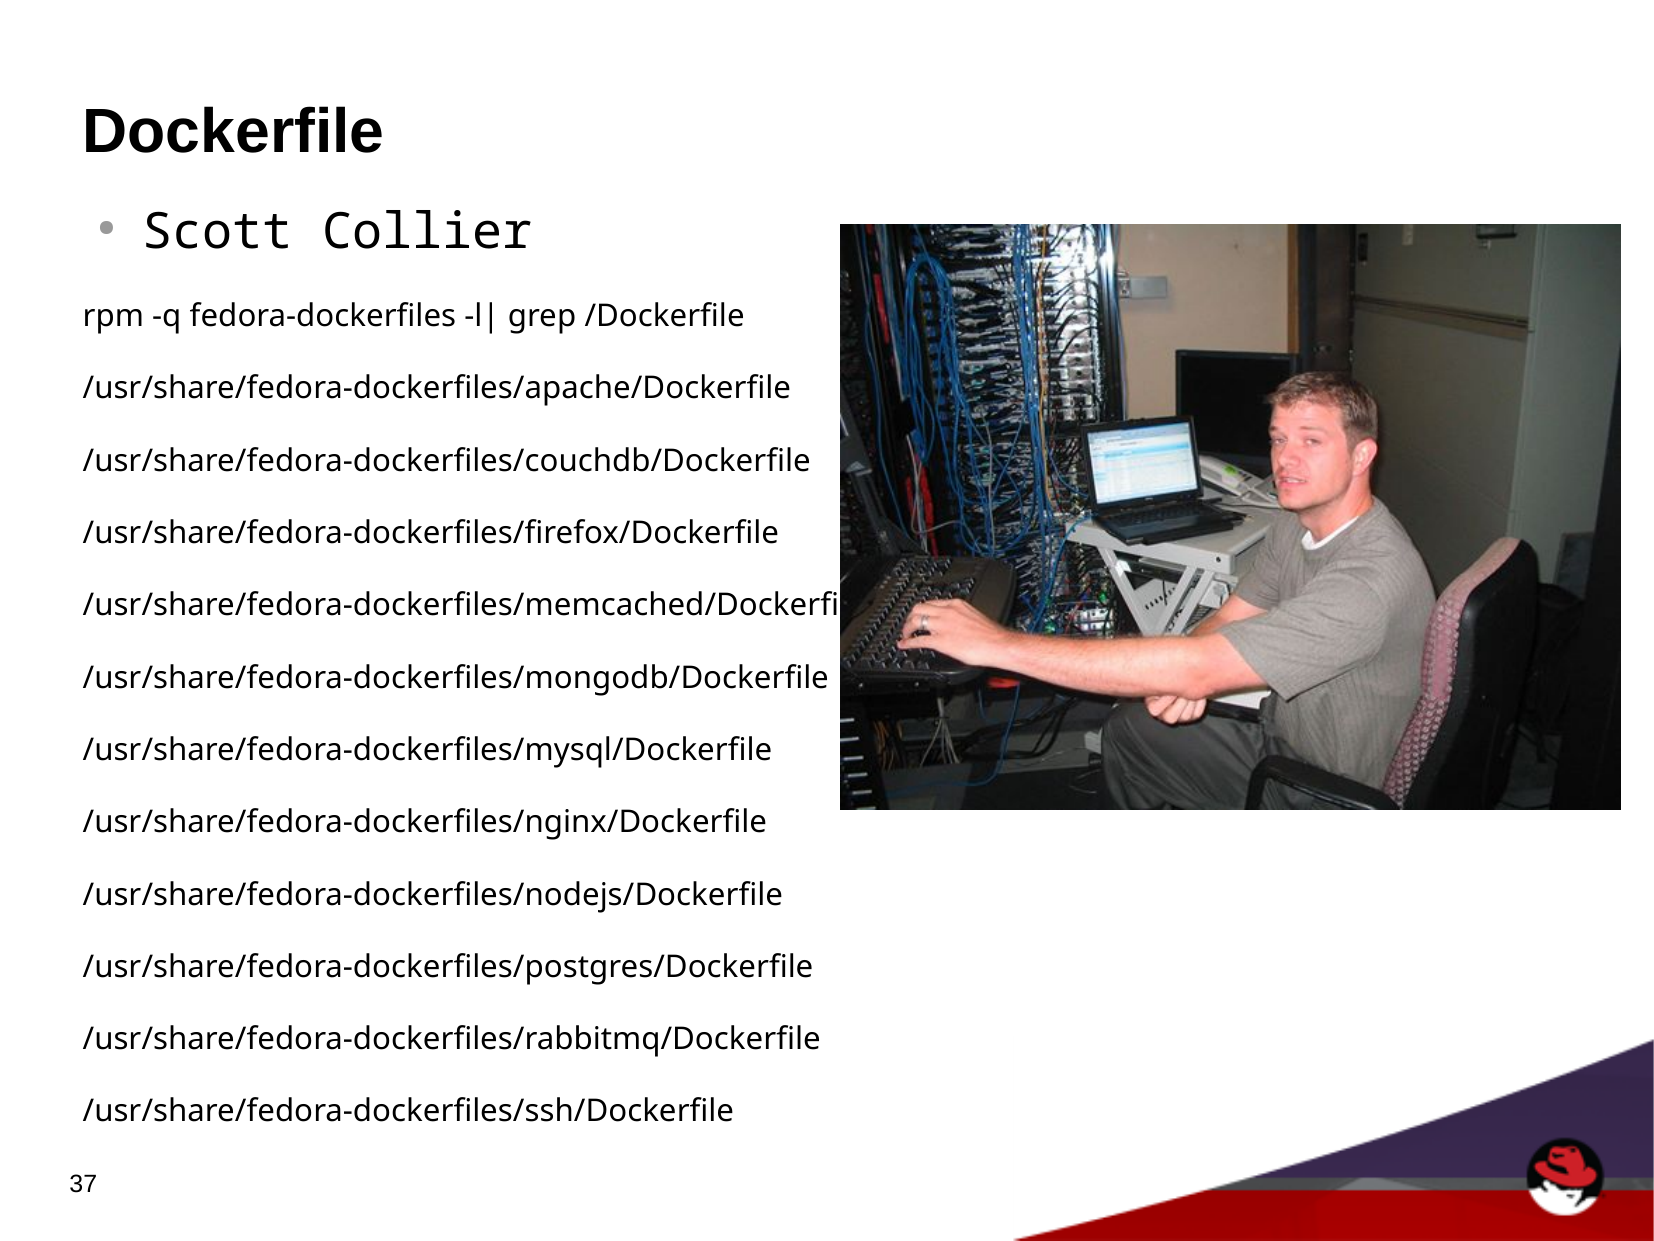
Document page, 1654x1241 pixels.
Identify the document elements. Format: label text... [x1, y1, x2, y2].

list Scott Collier rpm -q fedora-dockerfiles -l| grep /Dockerfile /usr/share/fedora-dockerfiles/apache/Dockerfile /usr/share/fedora-dockerfiles/couchdb/Dockerfile /usr/share/fedora-dockerfiles/firefox/Dockerfile /usr/share/fedora-dockerfiles/memcached/Dockerfile /usr/share/fedora-dockerfiles/mongodb/Dockerfile /usr/share/fedora-dockerfiles/mysql/Dockerfile /usr/share/fedora-dockerfiles/nginx/Dockerfile /usr/share/fedora-dockerfiles/nodejs/Dockerfile /usr/share/fedora-dockerfiles/postgres/Dockerfile /usr/share/fedora-dockerfiles/rabbitmq/Dockerfile /usr/share/fedora-dockerfiles/ssh/Dockerfile [82, 195, 1571, 1122]
picture [840, 224, 1621, 811]
title Dockerfile [82, 37, 1571, 195]
picture [1012, 1036, 1654, 1241]
